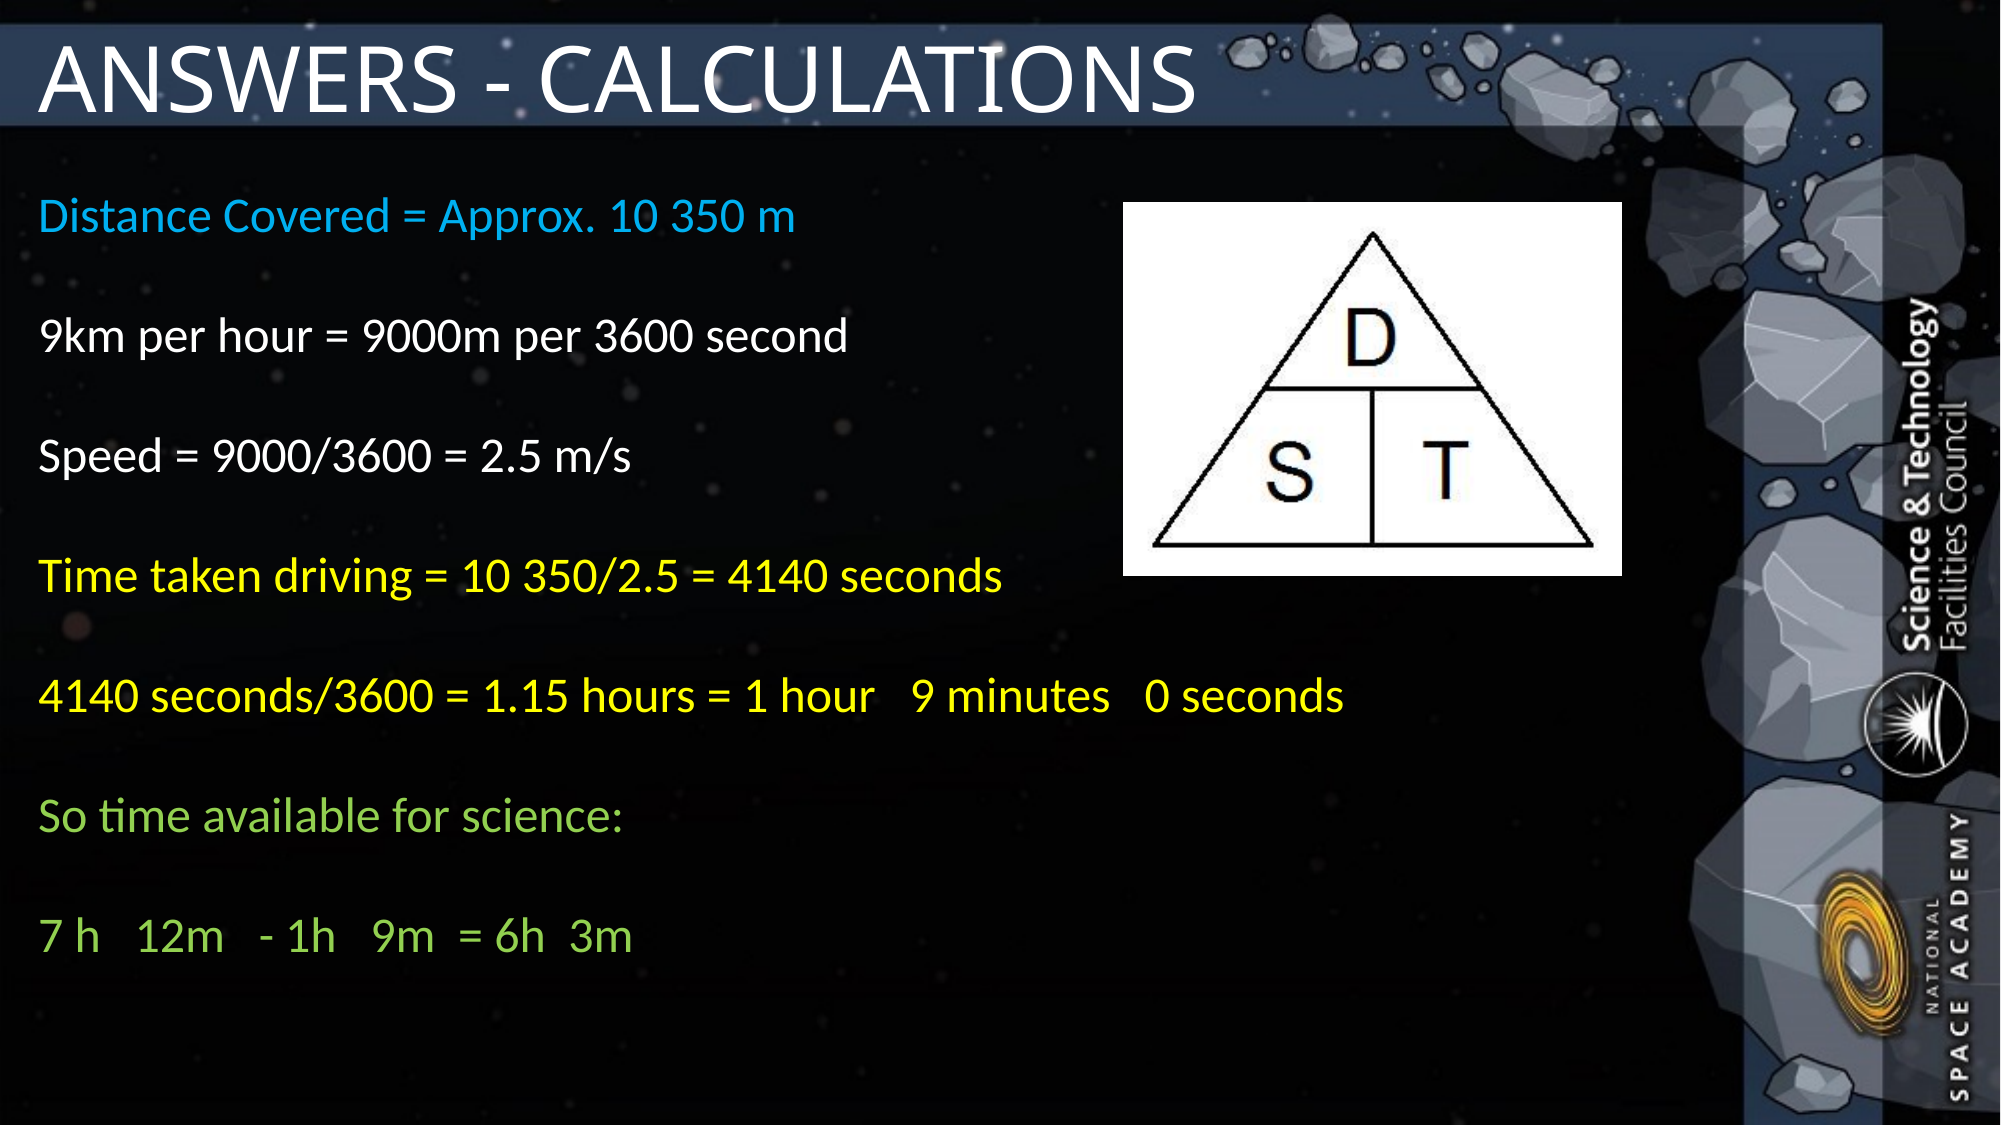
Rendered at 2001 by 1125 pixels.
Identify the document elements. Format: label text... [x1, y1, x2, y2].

text_box ANSWERS - CALCULATIONS [23, 13, 1209, 141]
text_box Distance Covered = Approx. 10 350 m 9km per hour = 9000m per 3600 second Speed = 9000/3600 = 2.5 m/s Time taken driving = 10 350/2.5 = 4140 seconds 4140 seconds/3600 = 1.15 hours = 1 hour 9 minutes 0 seconds So time available for science: 7 h 12m - 1h 9m = 6h 3m [23, 174, 1373, 978]
picture [1123, 202, 1622, 577]
